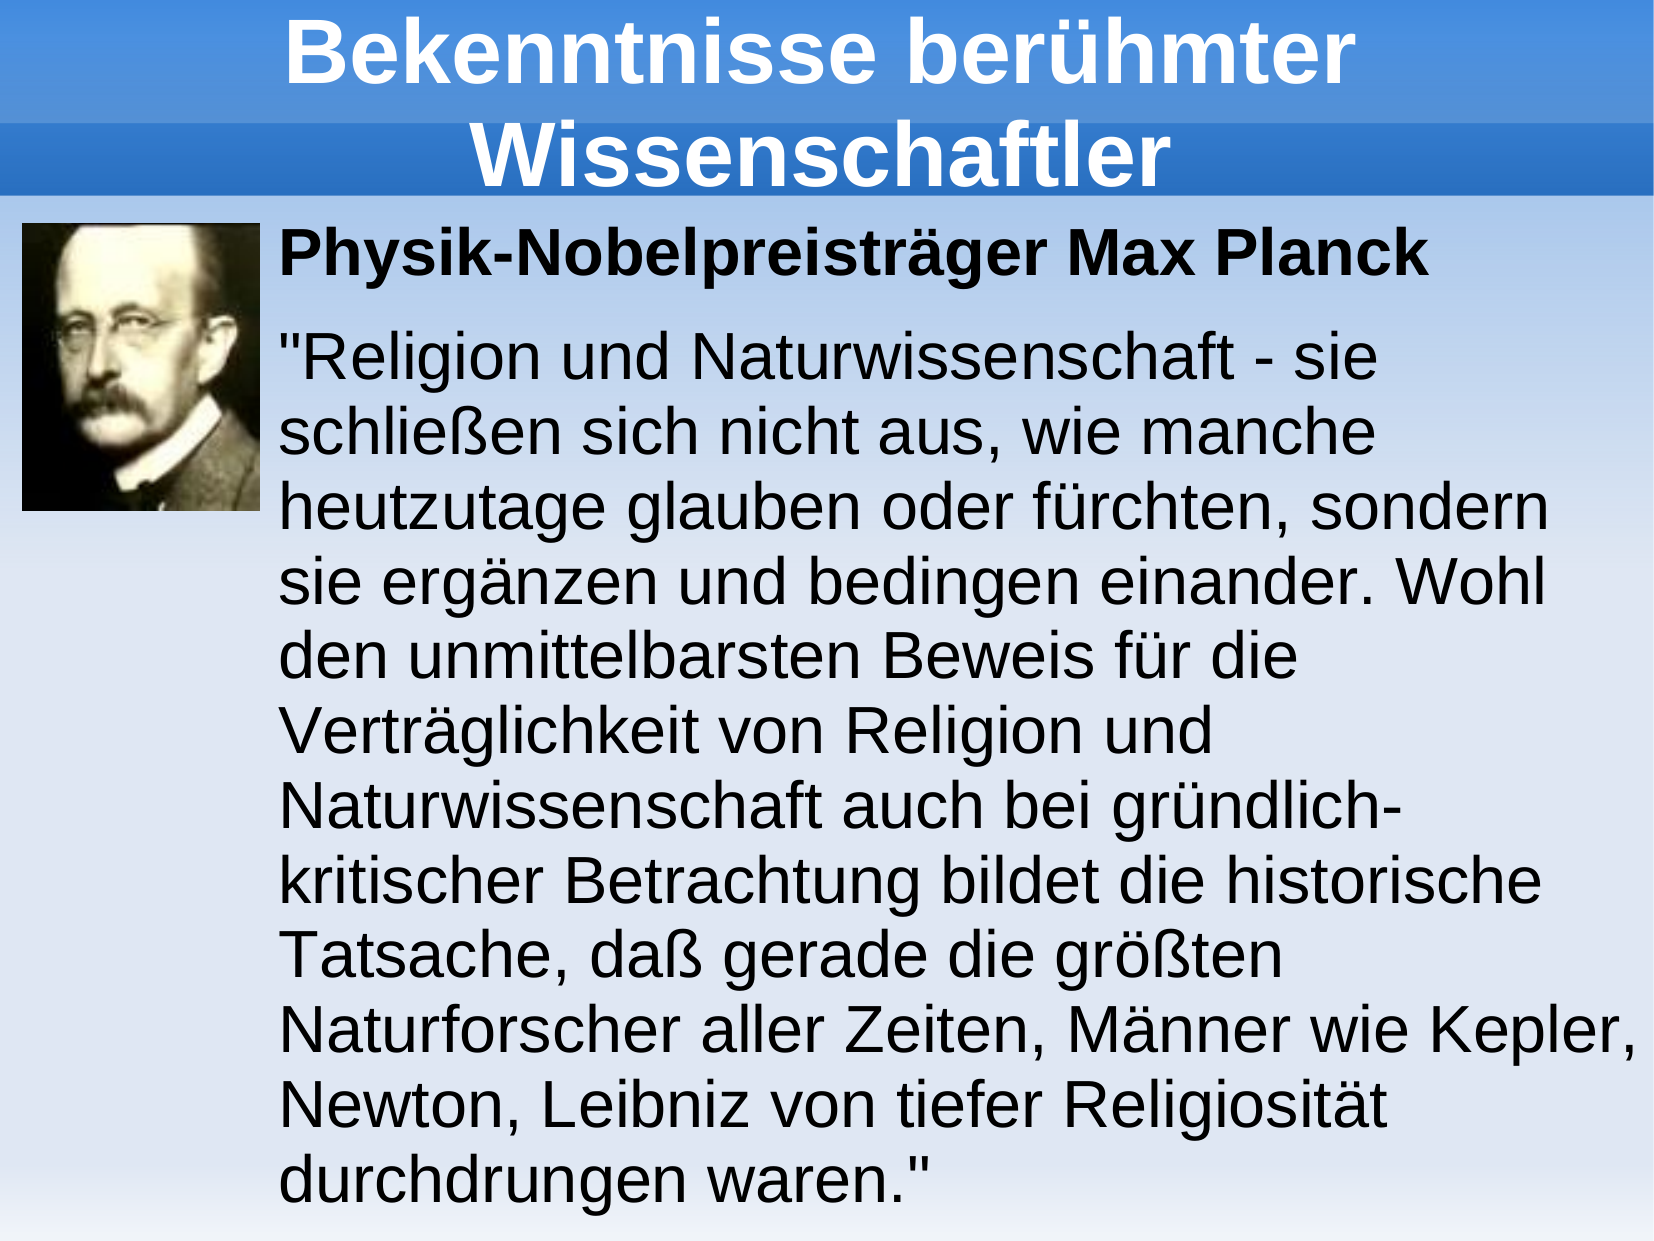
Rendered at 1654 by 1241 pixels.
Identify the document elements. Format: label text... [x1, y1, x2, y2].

title Bekenntnisse berühmter Wissenschaftler [76, 1, 1565, 207]
picture [0, 0, 1654, 1241]
list Physik-Nobelpreisträger Max Planck "Religion und Naturwissenschaft - sie schließen sich nicht aus, wie manche heutzutage glauben oder fürchten, sondern sie ergänzen und bedingen einander. Wohl den unmittelbarsten Beweis für die Verträglichkeit von Religion und Naturwissenschaft auch bei gründlich-kritischer Betrachtung bildet die historische Tatsache, daß gerade die größten Naturforscher aller Zeiten, Männer wie Kepler, Newton, Leibniz von tiefer Religiosität durchdrungen waren." [207, 215, 1654, 1217]
